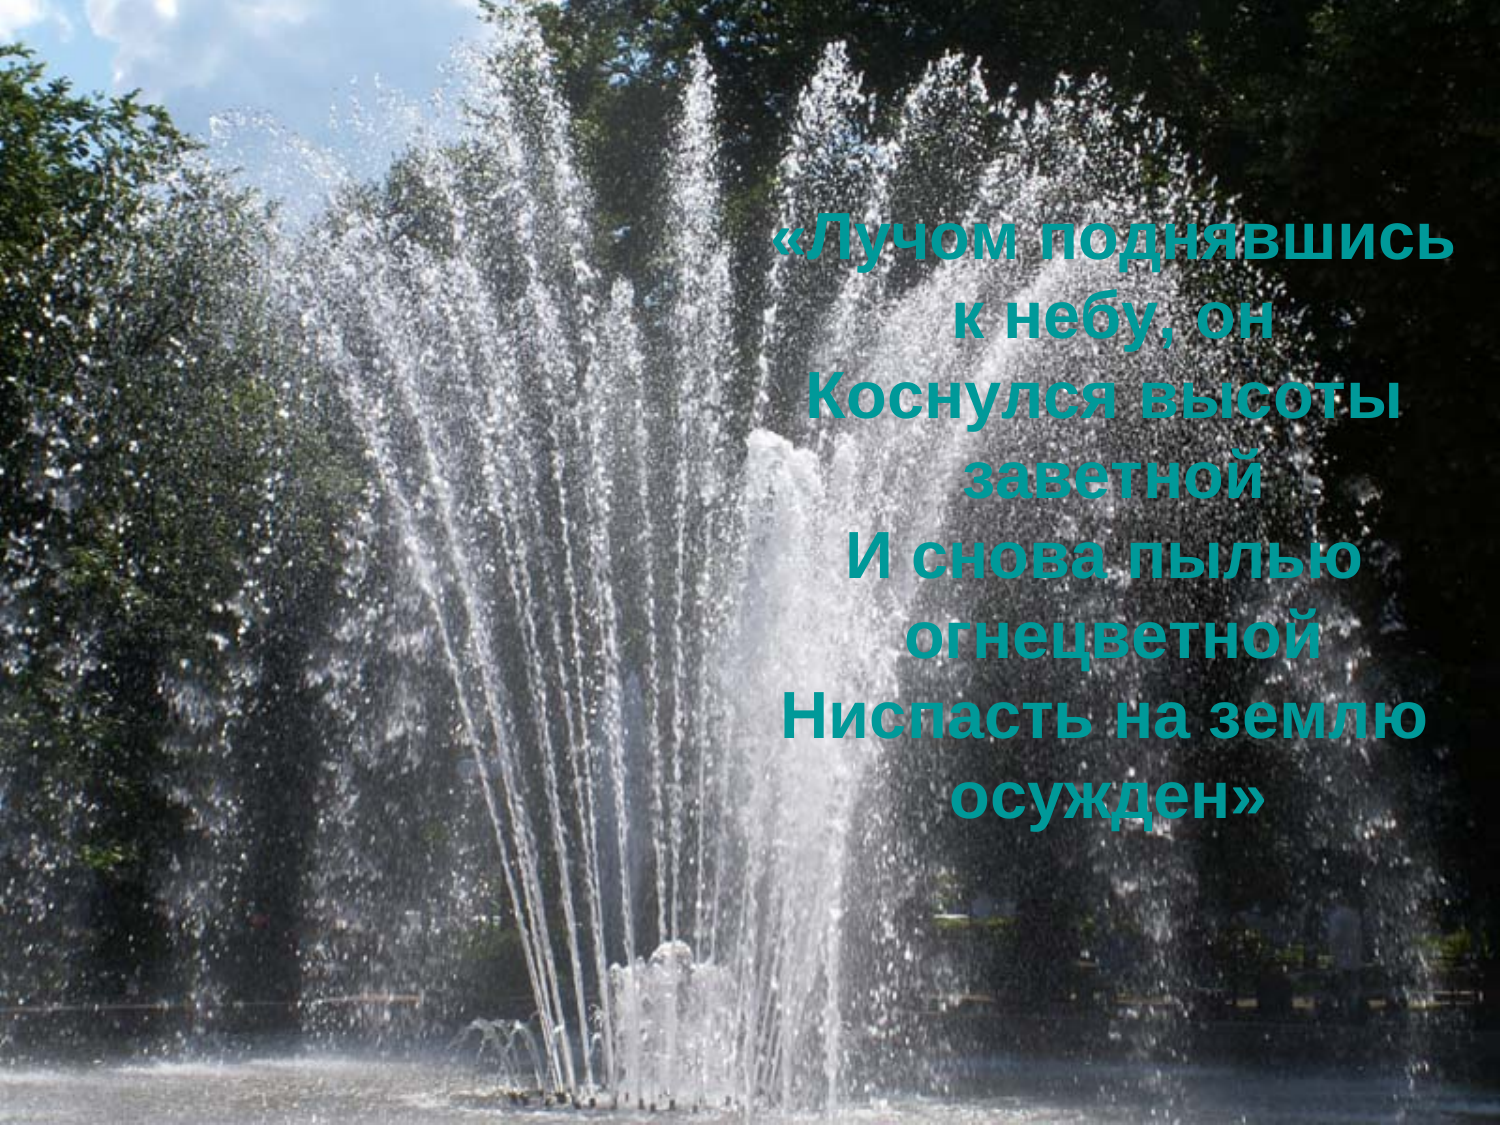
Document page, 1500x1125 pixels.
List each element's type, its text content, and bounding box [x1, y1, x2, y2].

picture [0, 0, 1500, 1125]
text_box «Лучом поднявшись к небу, он Коснулся высоты заветной И снова пылью огнецветной Ниспасть на землю осужден» [737, 184, 1491, 840]
